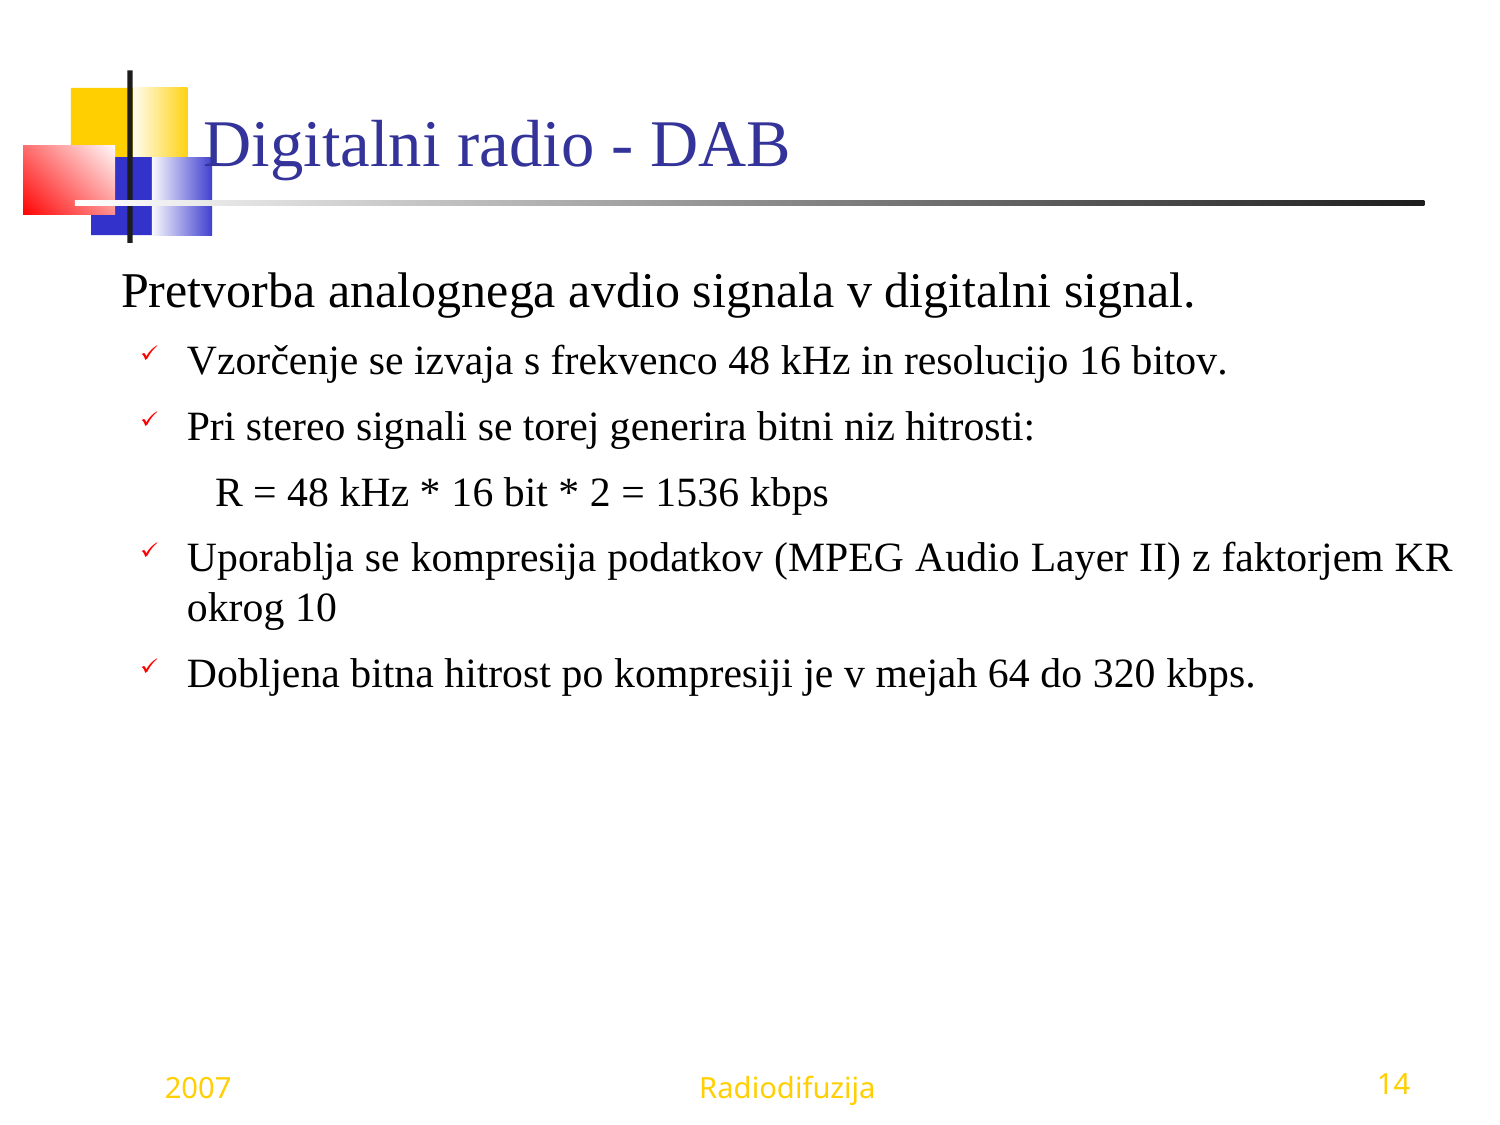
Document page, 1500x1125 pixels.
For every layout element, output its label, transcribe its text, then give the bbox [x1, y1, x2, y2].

list Pretvorba analognega avdio signala v digitalni signal. Vzorčenje se izvaja s frekvenco 48 kHz in resolucijo 16 bitov. Pri stereo signali se torej generira bitni niz hitrosti: R = 48 kHz * 16 bit * 2 = 1536 kbps Uporablja se kompresija podatkov (MPEG Audio Layer II) z faktorjem KR okrog 10 Dobljena bitna hitrost po kompresiji je v mejah 64 do 320 kbps. [50, 249, 1469, 1007]
text_box Radiodifuzija [549, 1037, 1026, 1113]
title Digitalni radio - DAB [188, 92, 1468, 188]
text_box <number> [1112, 1037, 1426, 1113]
text_box 2007 [150, 1037, 463, 1113]
